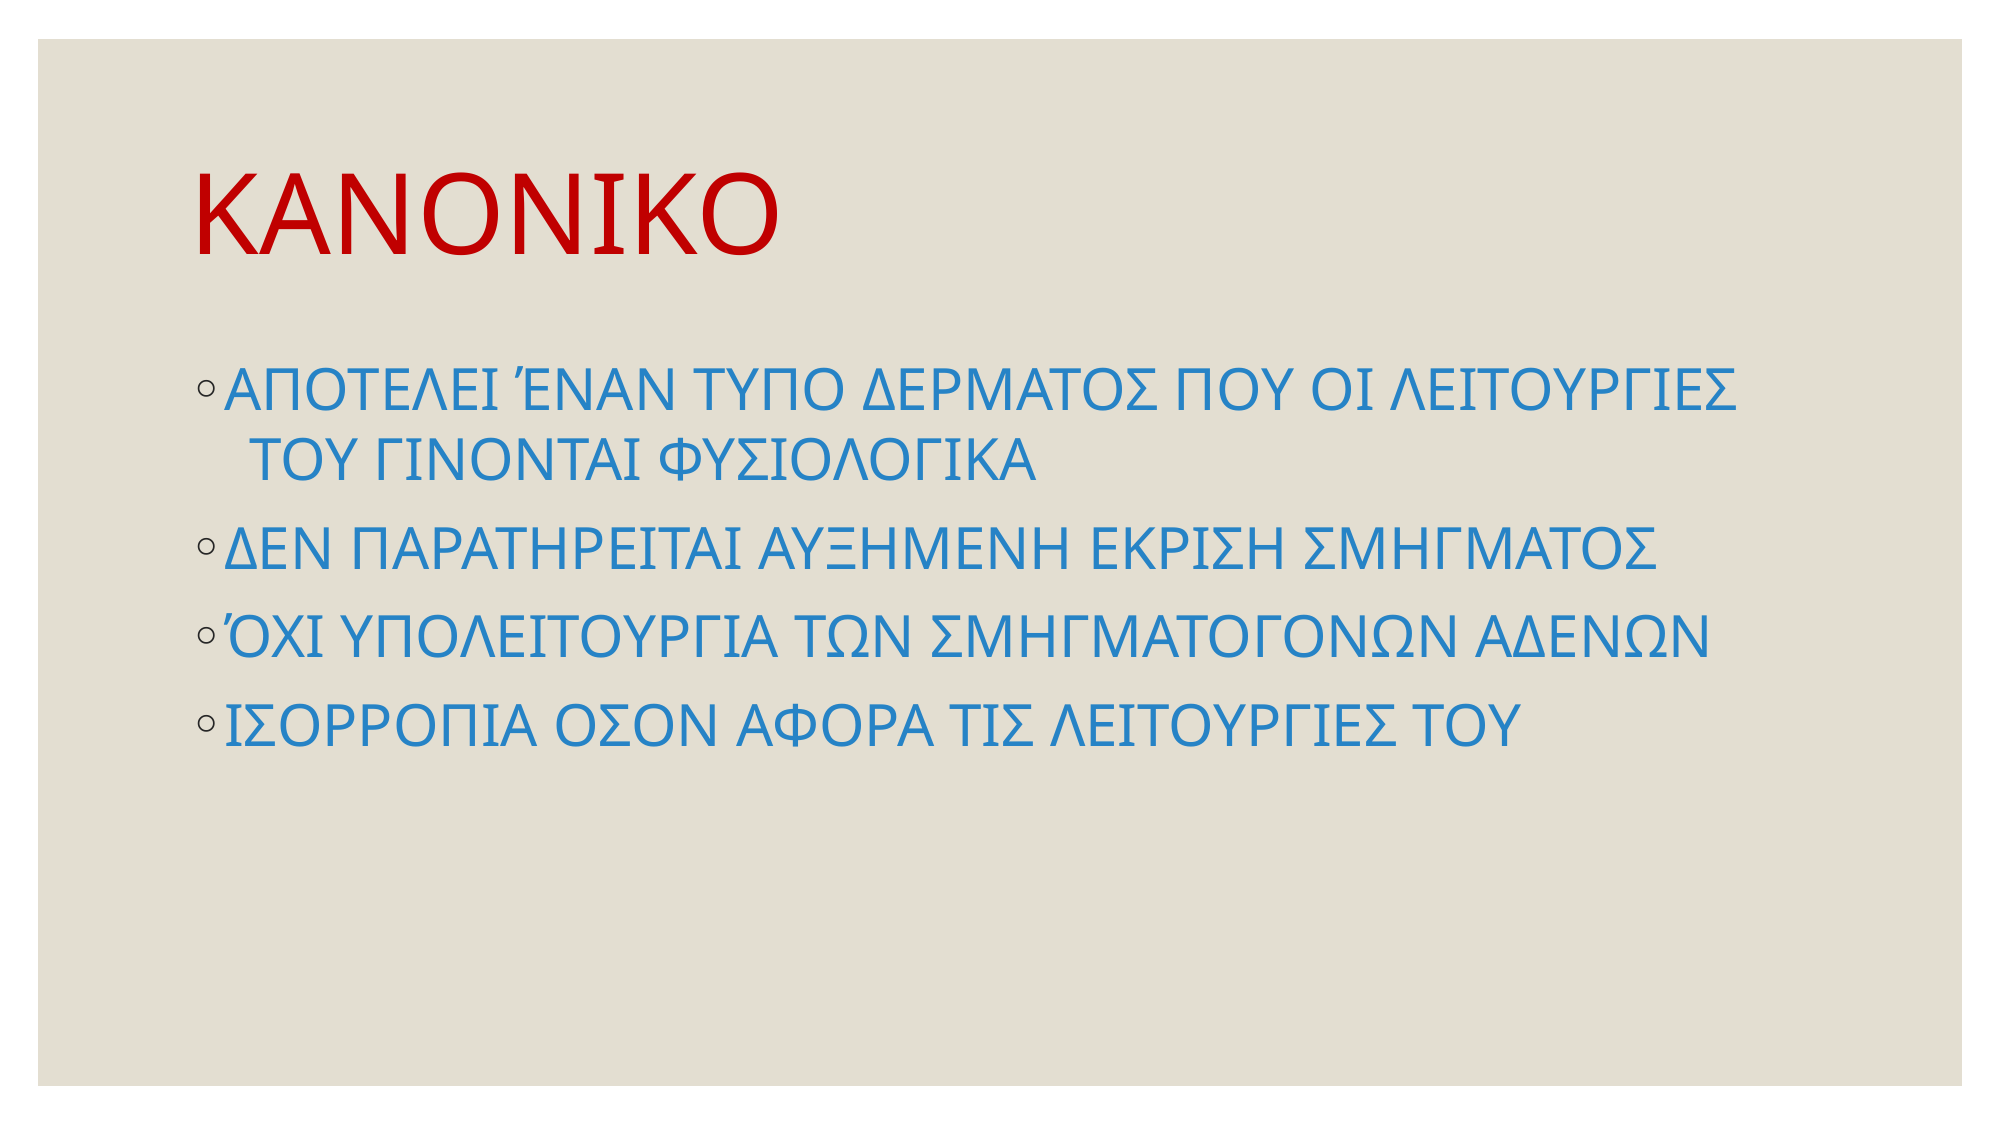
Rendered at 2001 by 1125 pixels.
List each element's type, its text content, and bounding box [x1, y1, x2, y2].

list ΑΠΟΤΕΛΕΙ ΈΝΑΝ ΤΥΠΟ ΔΕΡΜΑΤΟΣ ΠΟΥ ΟΙ ΛΕΙΤΟΥΡΓΙΕΣ ΤΟΥ ΓΙΝΟΝΤΑΙ ΦΥΣΙΟΛΟΓΙΚΑ ΔΕΝ ΠΑΡΑΤΗΡΕΙΤΑΙ ΑΥΞΗΜΕΝΗ ΕΚΡΙΣΗ ΣΜΗΓΜΑΤΟΣ ΌΧΙ ΥΠΟΛΕΙΤΟΥΡΓΙΑ ΤΩΝ ΣΜΗΓΜΑΤΟΓΟΝΩΝ ΑΔΕΝΩΝ ΙΣΟΡΡΟΠΙΑ ΟΣΟΝ ΑΦΟΡΑ ΤΙΣ ΛΕΙΤΟΥΡΓΙΕΣ ΤΟΥ [174, 345, 1825, 991]
title ΚΑΝΟΝΙΚΟ [174, 105, 1825, 331]
